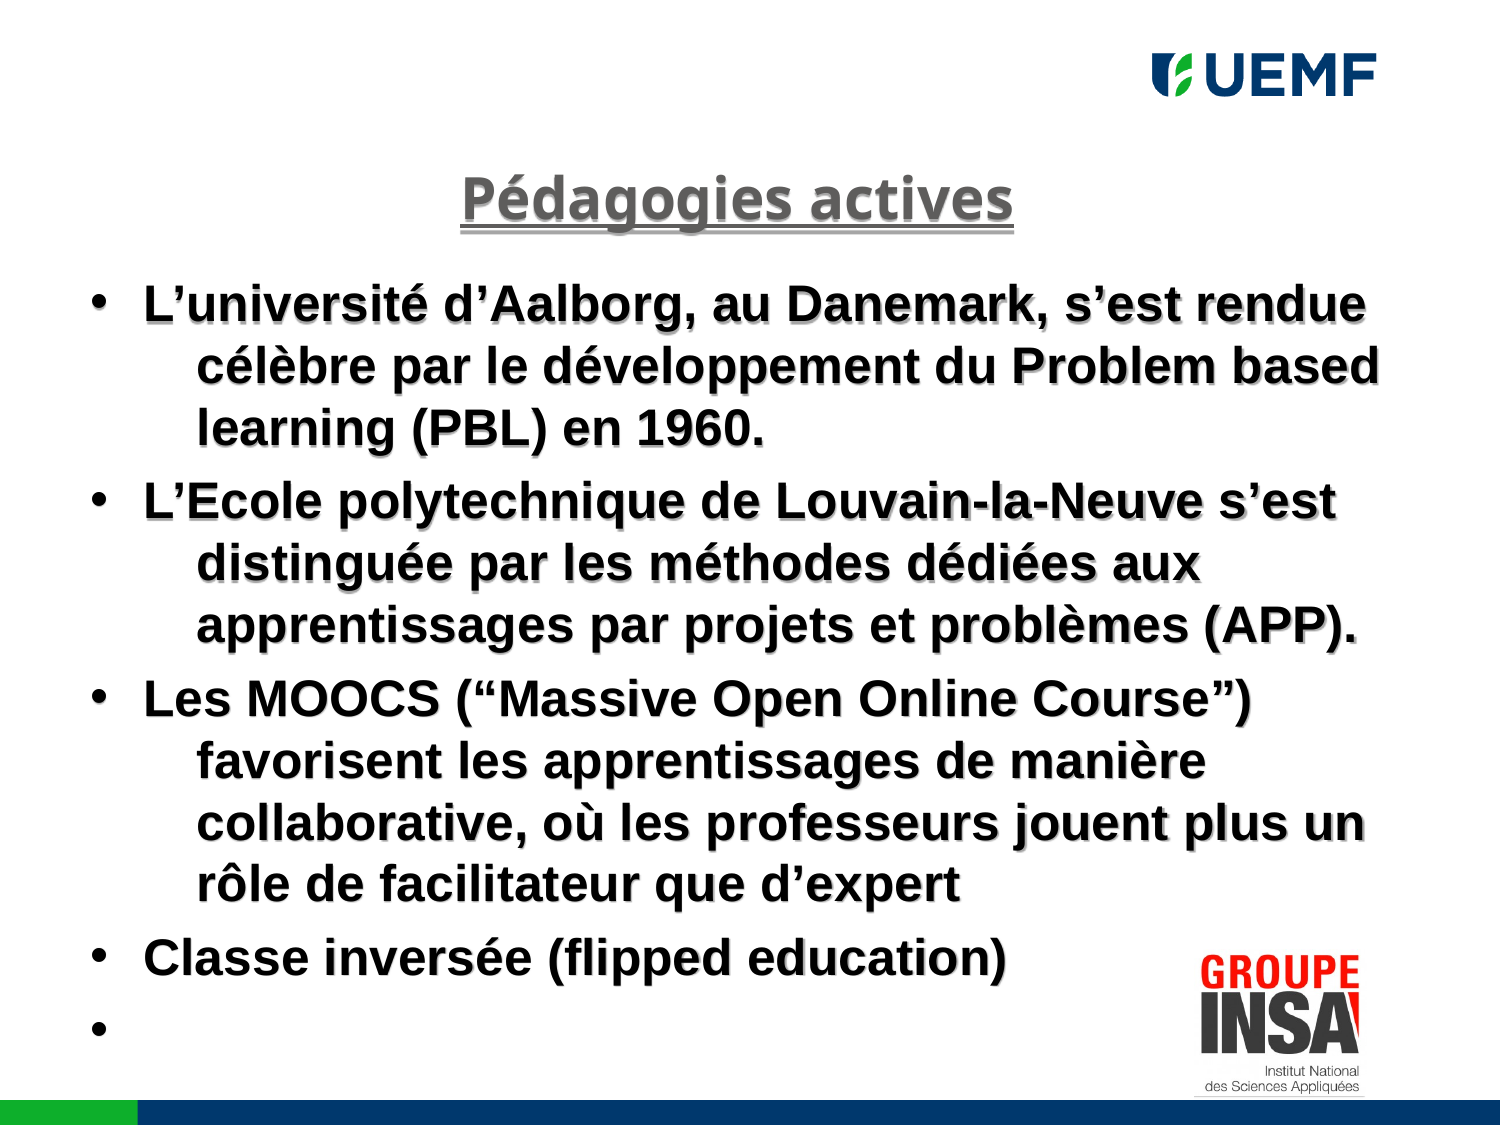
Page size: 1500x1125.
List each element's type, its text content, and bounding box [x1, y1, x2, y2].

list L’université d’Aalborg, au Danemark, s’est rendue célèbre par le développement du Problem based learning (PBL) en 1960. L’Ecole polytechnique de Louvain-la-Neuve s’est distinguée par les méthodes dédiées aux apprentissages par projets et problèmes (APP). Les MOOCS (“Massive Open Online Course”) favorisent les apprentissages de manière collaborative, où les professeurs jouent plus un rôle de facilitateur que d’expert Classe inversée (flipped education) [75, 262, 1426, 1005]
title Pédagogies actives [62, 102, 1413, 291]
